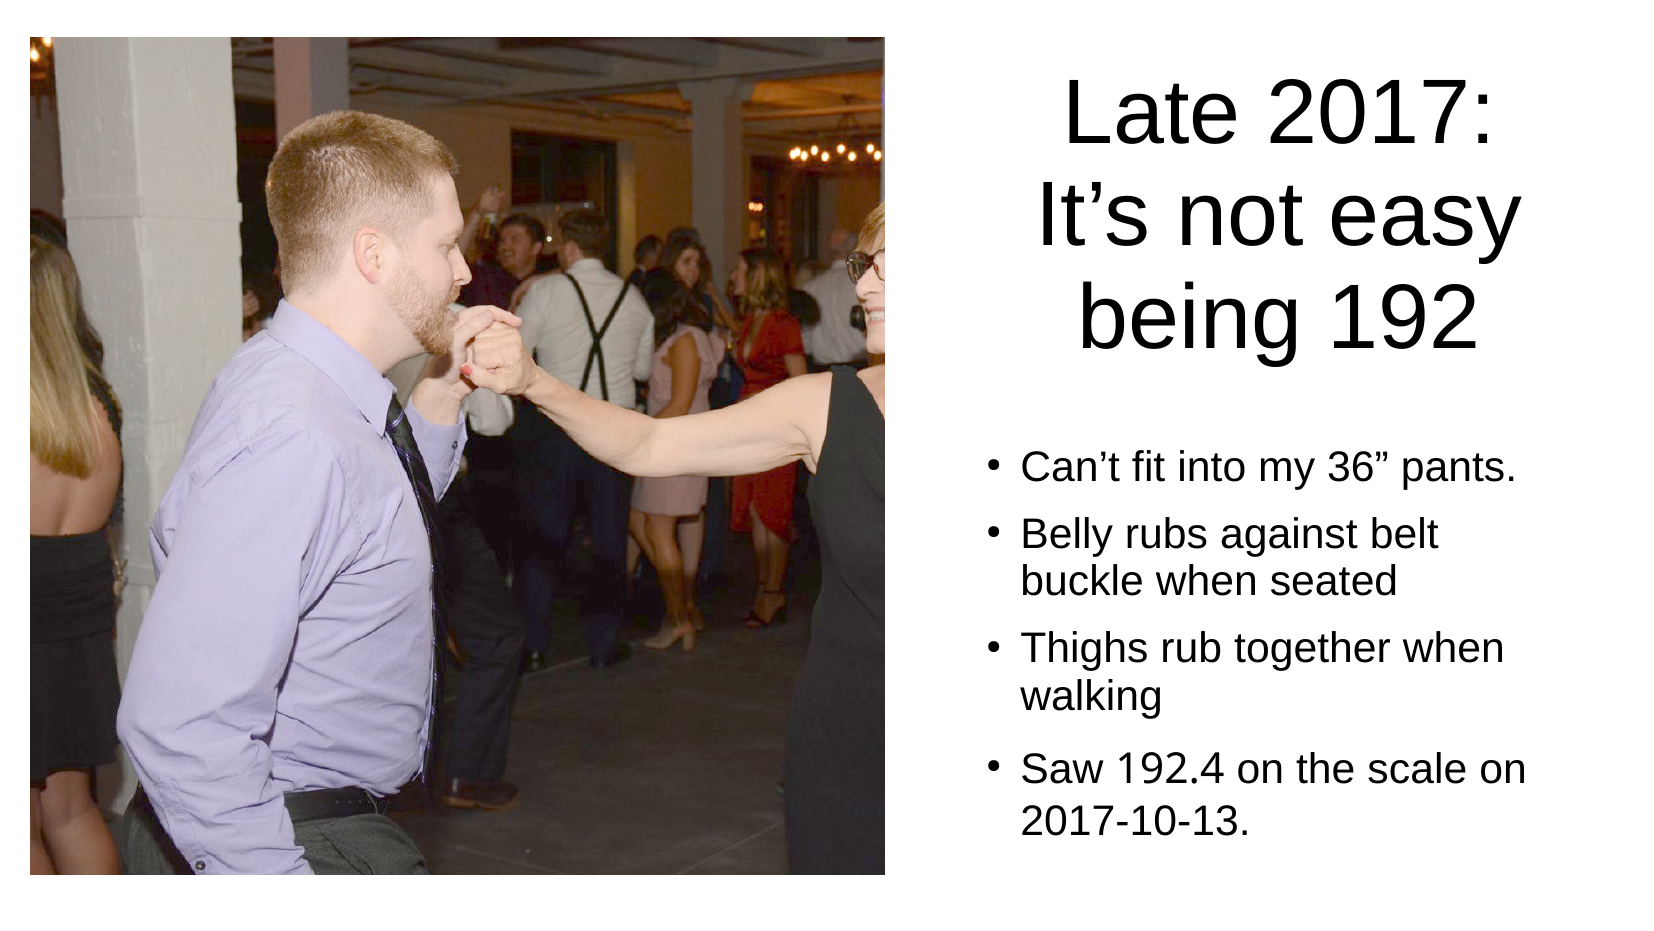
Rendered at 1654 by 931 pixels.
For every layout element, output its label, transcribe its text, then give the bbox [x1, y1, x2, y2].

picture [30, 37, 885, 875]
title Late 2017: It’s not easy being 192 [953, 60, 1606, 368]
list Can’t fit into my 36” pants. Belly rubs against belt buckle when seated Thighs rub together when walking Saw 192.4 on the scale on 2017-10-13. [975, 442, 1534, 856]
